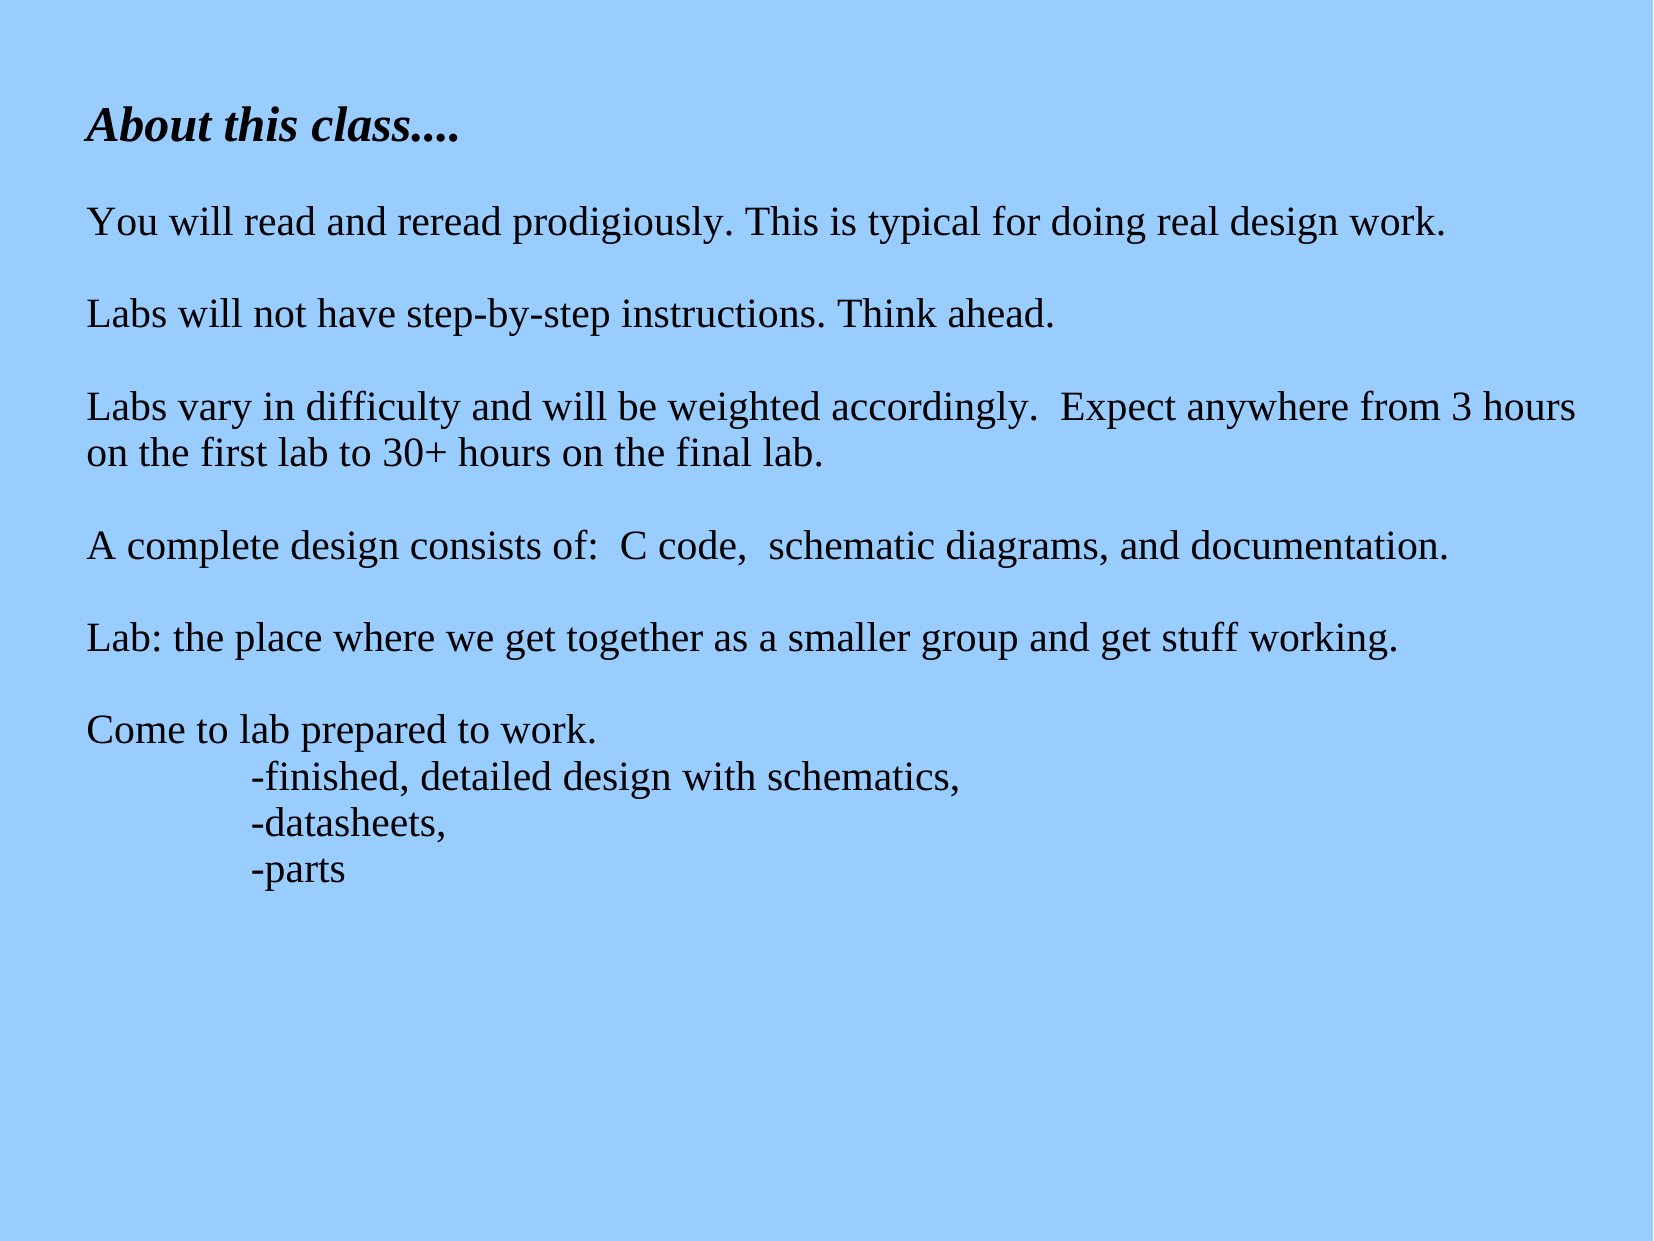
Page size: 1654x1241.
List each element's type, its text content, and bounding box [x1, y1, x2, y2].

text_box About this class.... You will read and reread prodigiously. This is typical for doing real design work. Labs will not have step-by-step instructions. Think ahead. Labs vary in difficulty and will be weighted accordingly. Expect anywhere from 3 hours on the first lab to 30+ hours on the final lab. A complete design consists of: C code, schematic diagrams, and documentation. Lab: the place where we get together as a smaller group and get stuff working. Come to lab prepared to work. -finished, detailed design with schematics, -datasheets, -parts [86, 96, 1595, 892]
